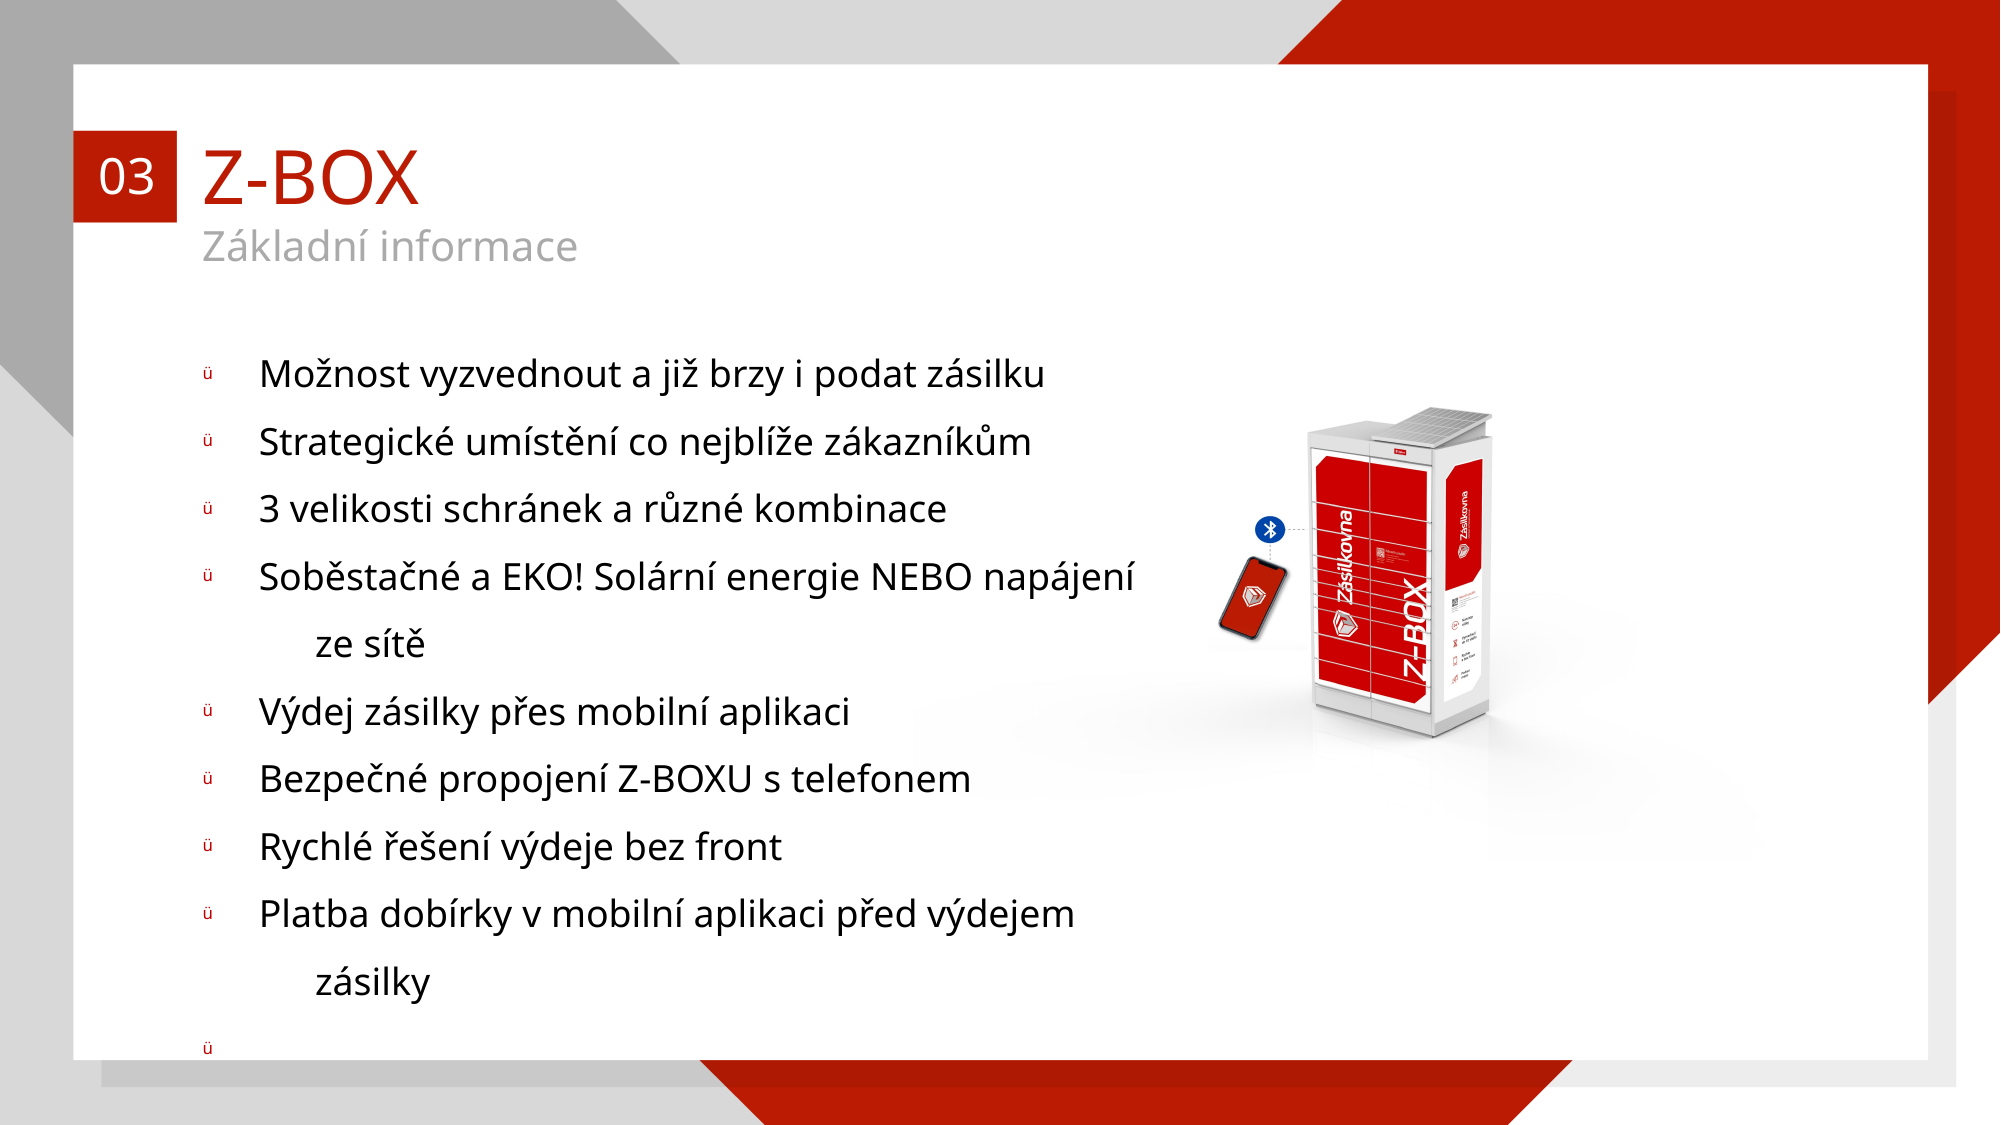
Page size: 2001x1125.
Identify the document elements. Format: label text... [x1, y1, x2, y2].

text_box Možnost vyzvednout a již brzy i podat zásilku Strategické umístění co nejblíže zákazníkům 3 velikosti schránek a různé kombinace Soběstačné a EKO! Solární energie NEBO napájení ze sítě Výdej zásilky přes mobilní aplikaci Bezpečné propojení Z-BOXU s telefonem Rychlé řešení výdeje bez front Platba dobírky v mobilní aplikaci před výdejem zásilky [187, 320, 1193, 1078]
text_box Z-BOX Základní informace [187, 121, 978, 279]
text_box 03 [83, 137, 175, 213]
picture [0, 0, 2000, 1125]
